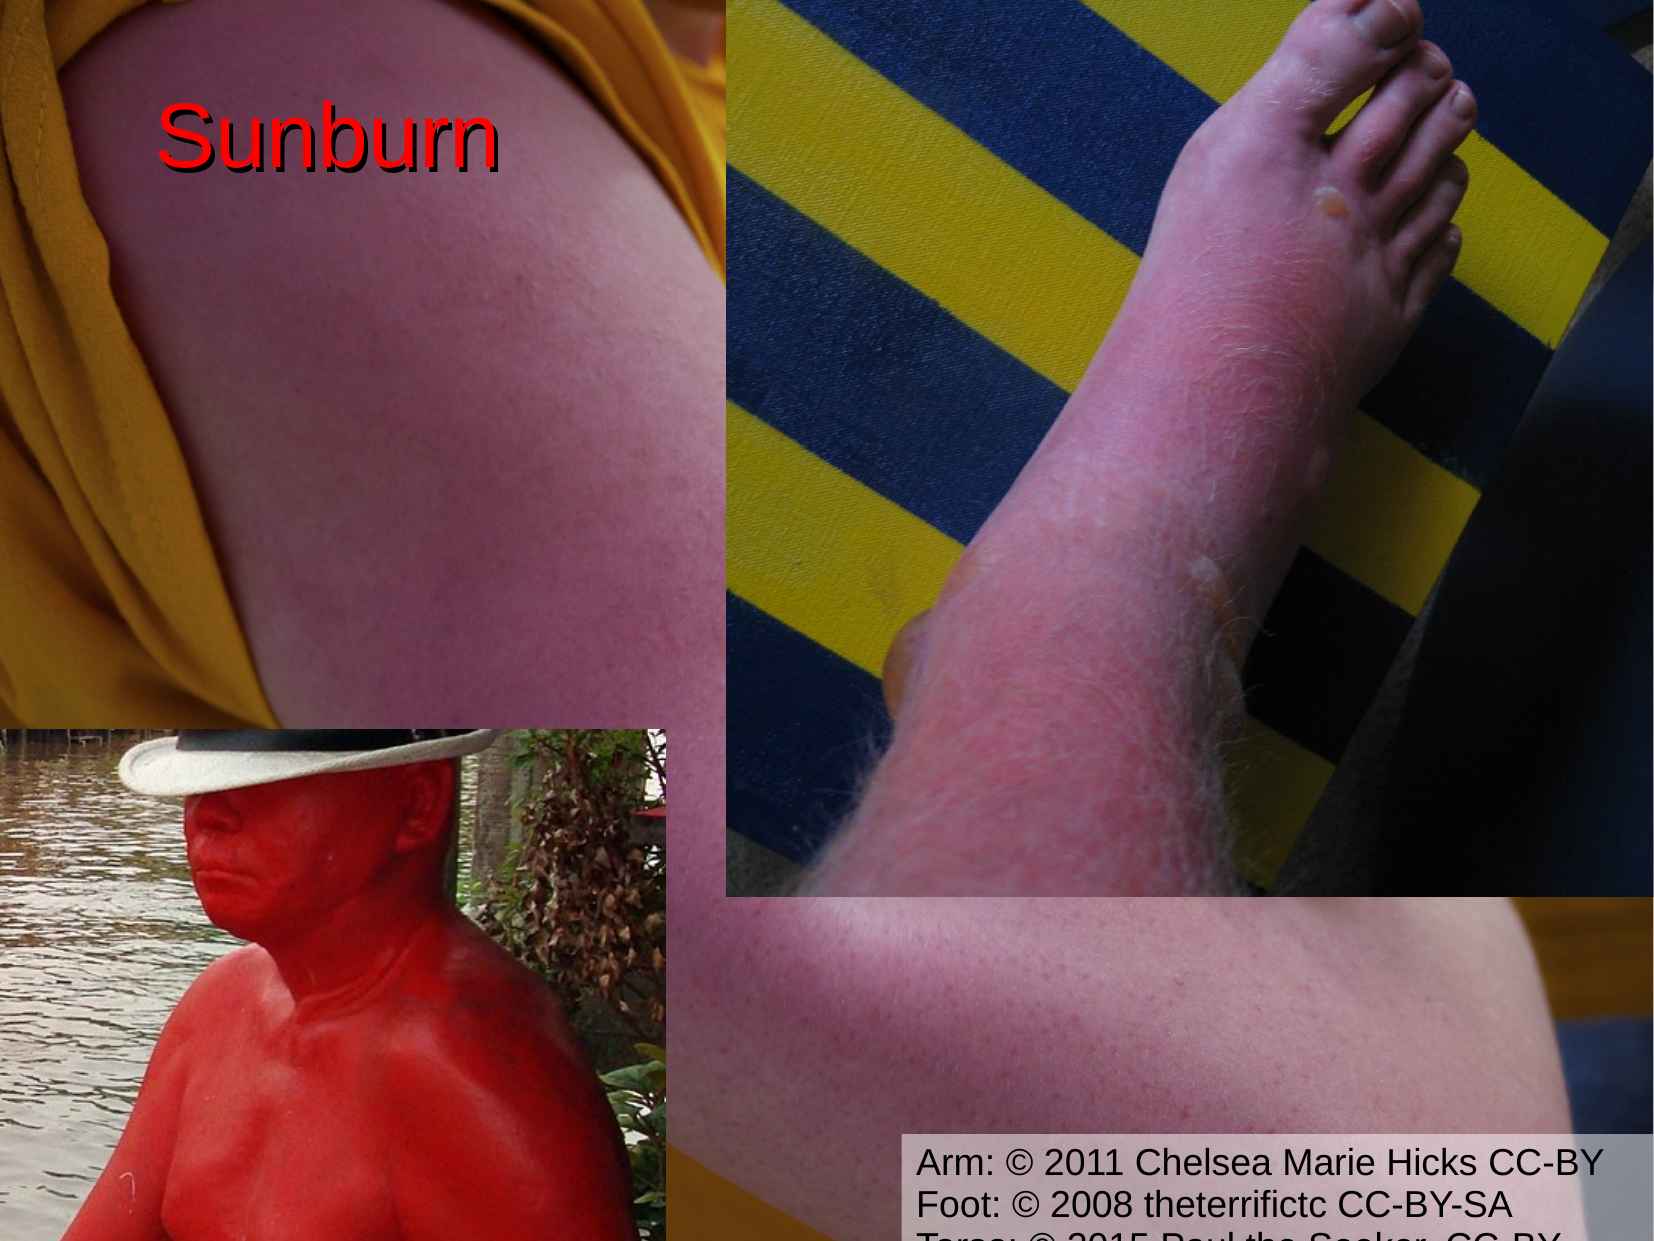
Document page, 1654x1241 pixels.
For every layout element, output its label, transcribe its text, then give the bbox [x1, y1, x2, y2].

title Sunburn [38, 32, 617, 240]
picture [0, 0, 1654, 1241]
text_box Arm: © 2011 Chelsea Marie Hicks CC-BY Foot: © 2008 theterrifictc CC-BY-SA Torso: © 2015 Paul the Seeker, CC-BY [901, 1134, 1654, 1241]
